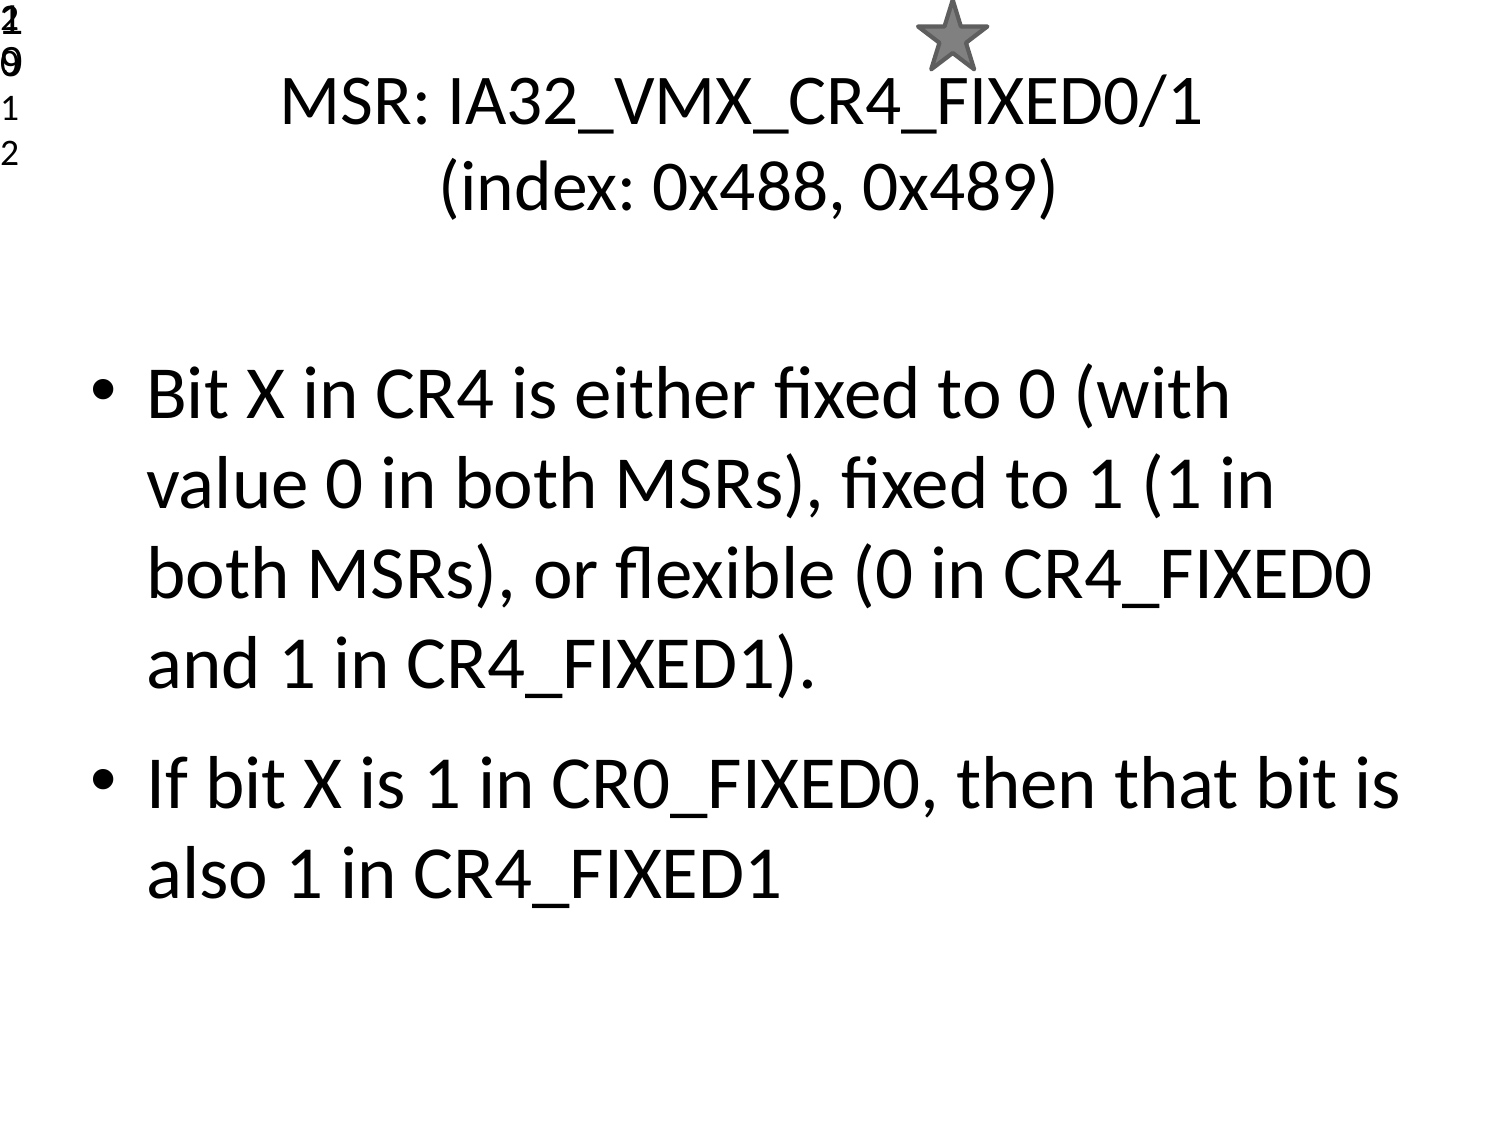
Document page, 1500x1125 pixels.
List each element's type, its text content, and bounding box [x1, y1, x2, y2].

text_box [918, 0, 988, 70]
title MSR: IA32_VMX_CR4_FIXED0/1 (index: 0x488, 0x489) [75, 45, 1425, 233]
list Bit X in CR4 is either fixed to 0 (with value 0 in both MSRs), fixed to 1 (1 in both MSRs), or flexible (0 in CR4_FIXED0 and 1 in CR4_FIXED1). If bit X is 1 in CR0_FIXED0, then that bit is also 1 in CR4_FIXED1 [75, 336, 1425, 1005]
